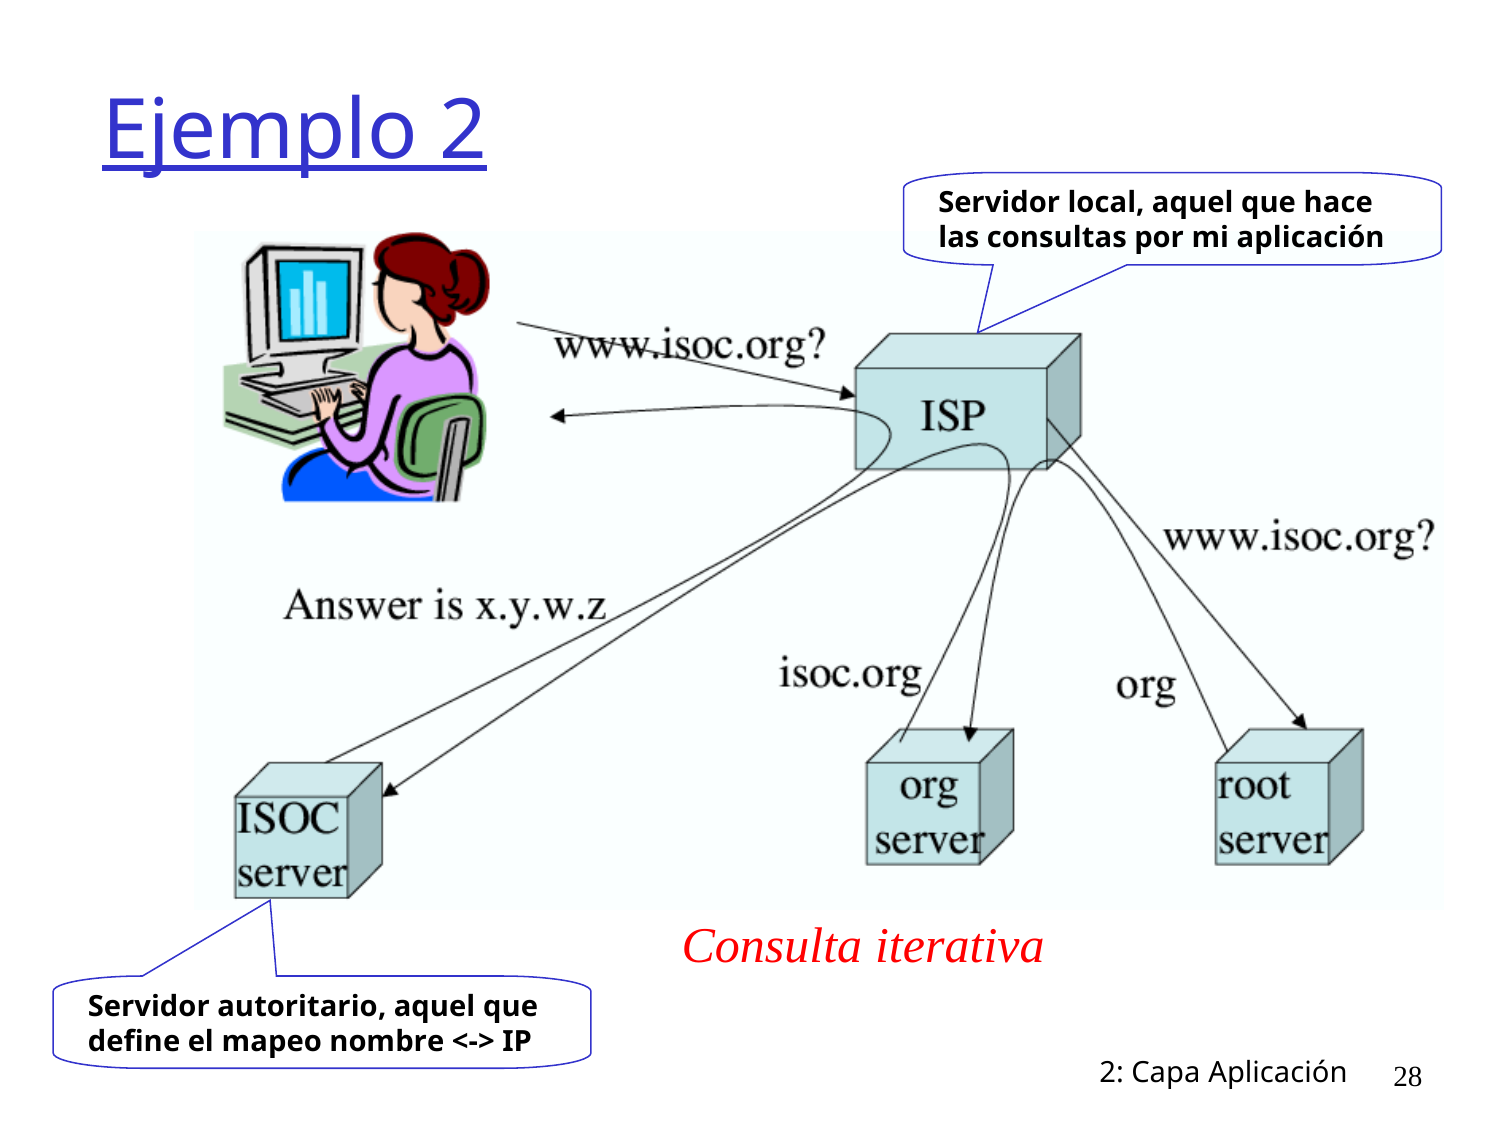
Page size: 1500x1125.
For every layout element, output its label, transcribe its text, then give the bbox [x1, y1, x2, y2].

text_box Ejemplo 2 [87, 37, 751, 225]
text_box Servidor local, aquel que hace las consultas por mi aplicación [903, 172, 1442, 333]
text_box Servidor autoritario, aquel que define el mapeo nombre <-> IP [53, 900, 591, 1069]
picture [194, 231, 1444, 910]
text_box Consulta iterativa [666, 904, 1060, 981]
